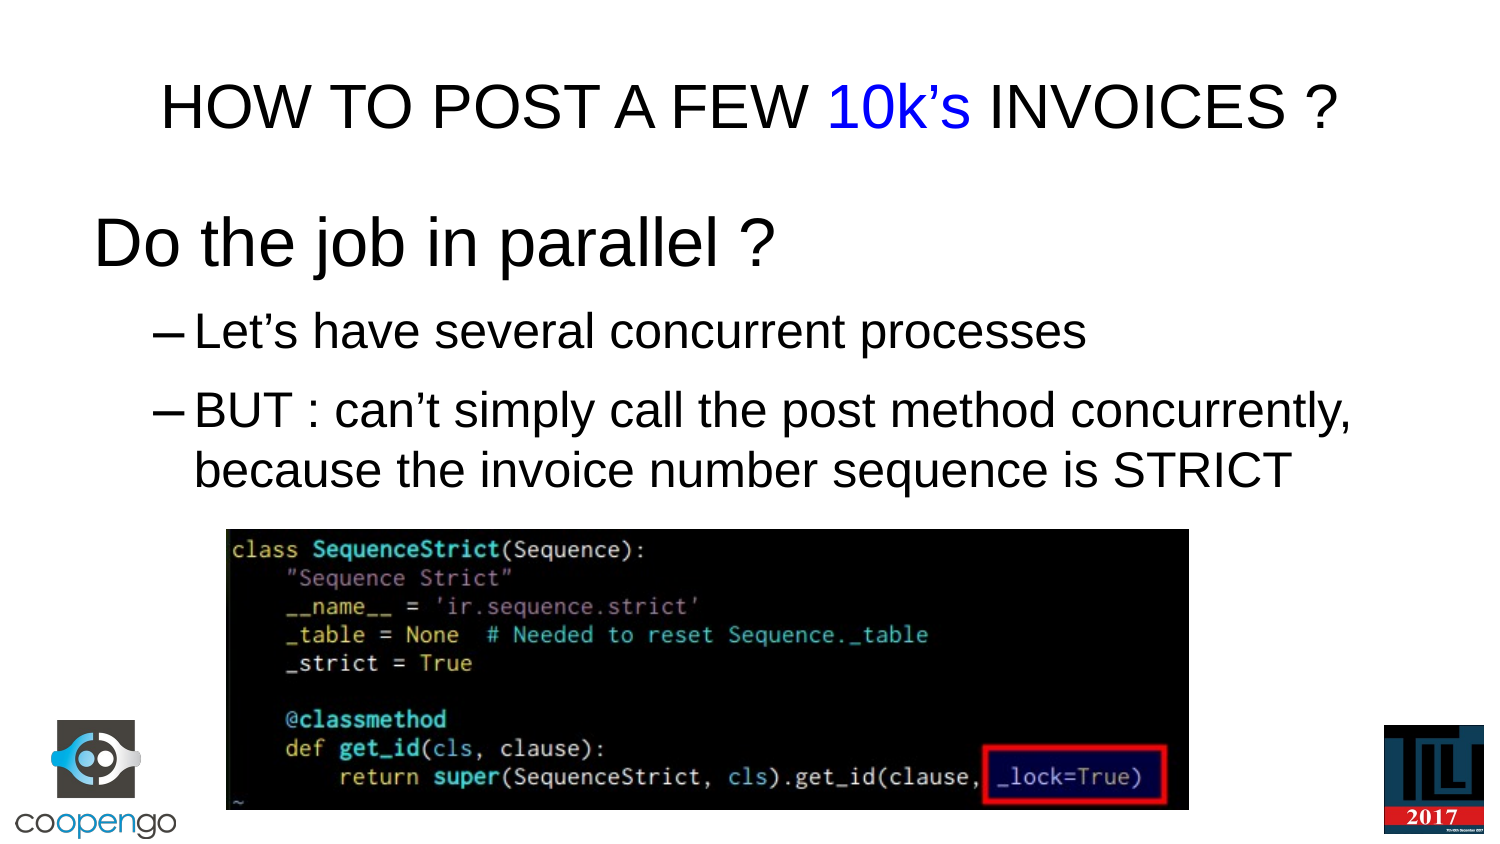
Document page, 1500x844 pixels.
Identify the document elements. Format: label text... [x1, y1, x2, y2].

text_box HOW TO POST A FEW 10k’s INVOICES ? [74, 33, 1425, 175]
text_box Do the job in parallel ? Let’s have several concurrent processes BUT : can’t simply call the post method concurrently, because the invoice number sequence is STRICT [74, 197, 1425, 687]
picture [15, 720, 176, 839]
picture [1384, 725, 1484, 834]
picture [226, 529, 1189, 811]
picture [81, 817, 94, 830]
